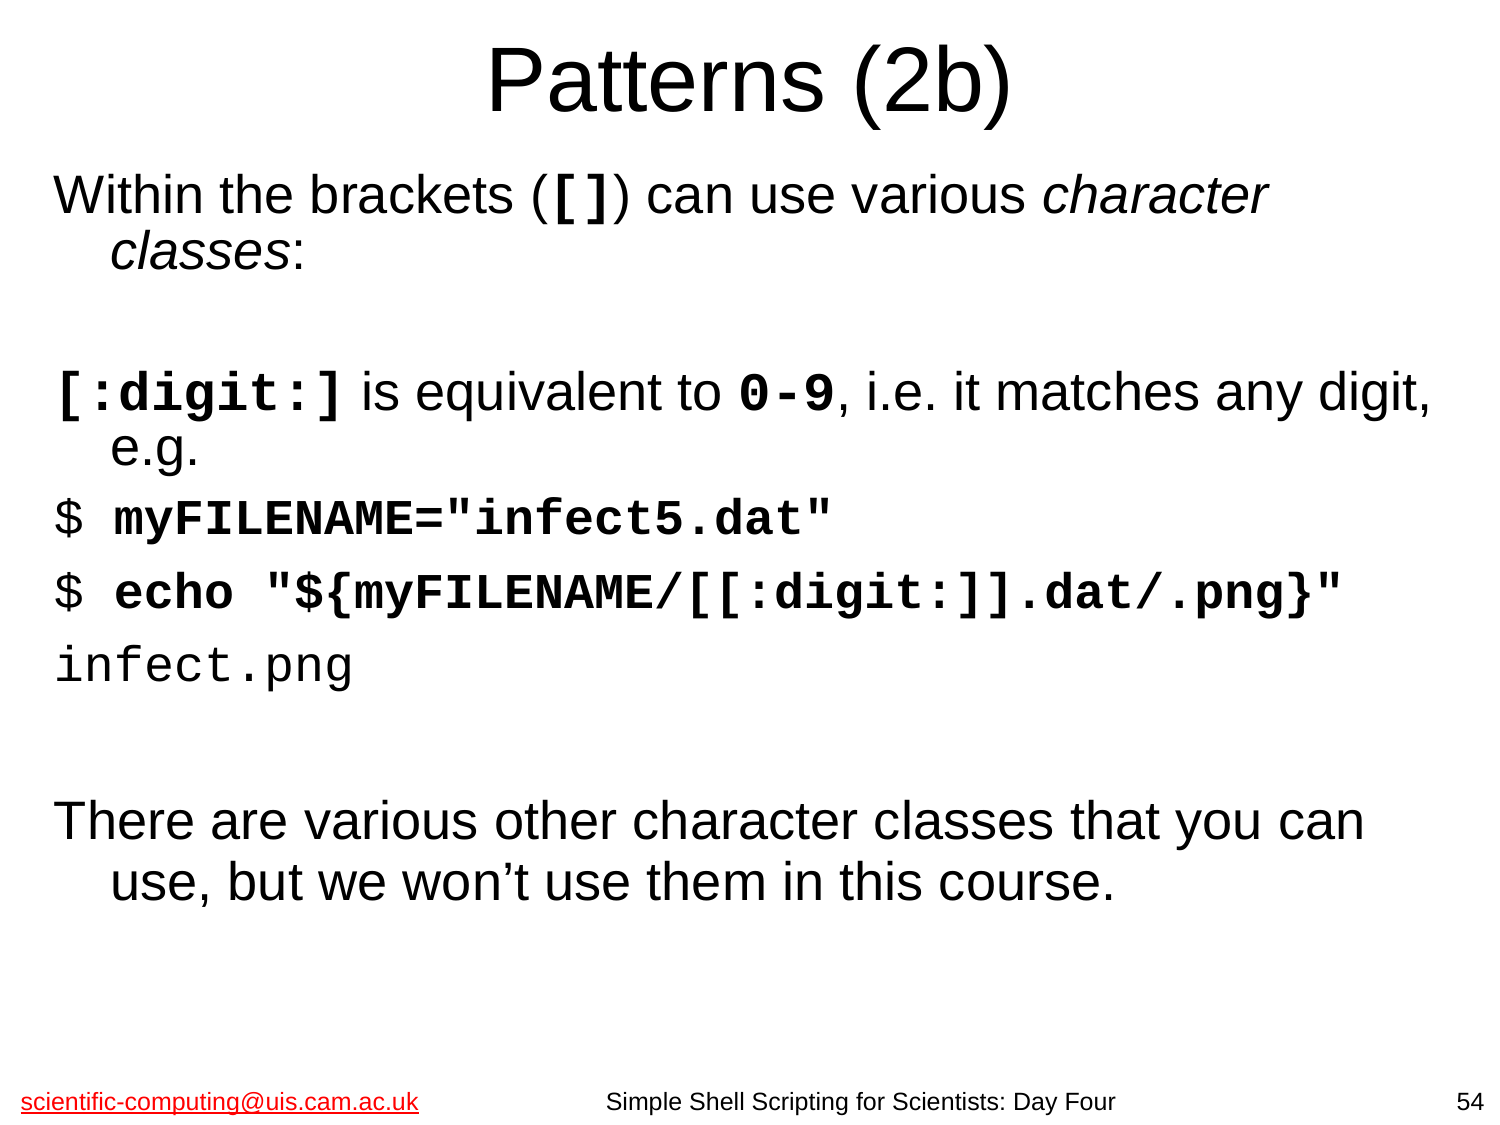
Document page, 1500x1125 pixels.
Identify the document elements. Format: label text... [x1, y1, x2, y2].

list Within the brackets ([]) can use various character classes: [:digit:] is equivalent to 0-9, i.e. it matches any digit, e.g. $ myFILENAME="infect5.dat" $ echo "${myFILENAME/[[:digit:]].dat/.png}" infect.png There are various other character classes that you can use, but we won’t use them in this course. [39, 159, 1461, 947]
title Patterns (2b) [112, 17, 1388, 143]
